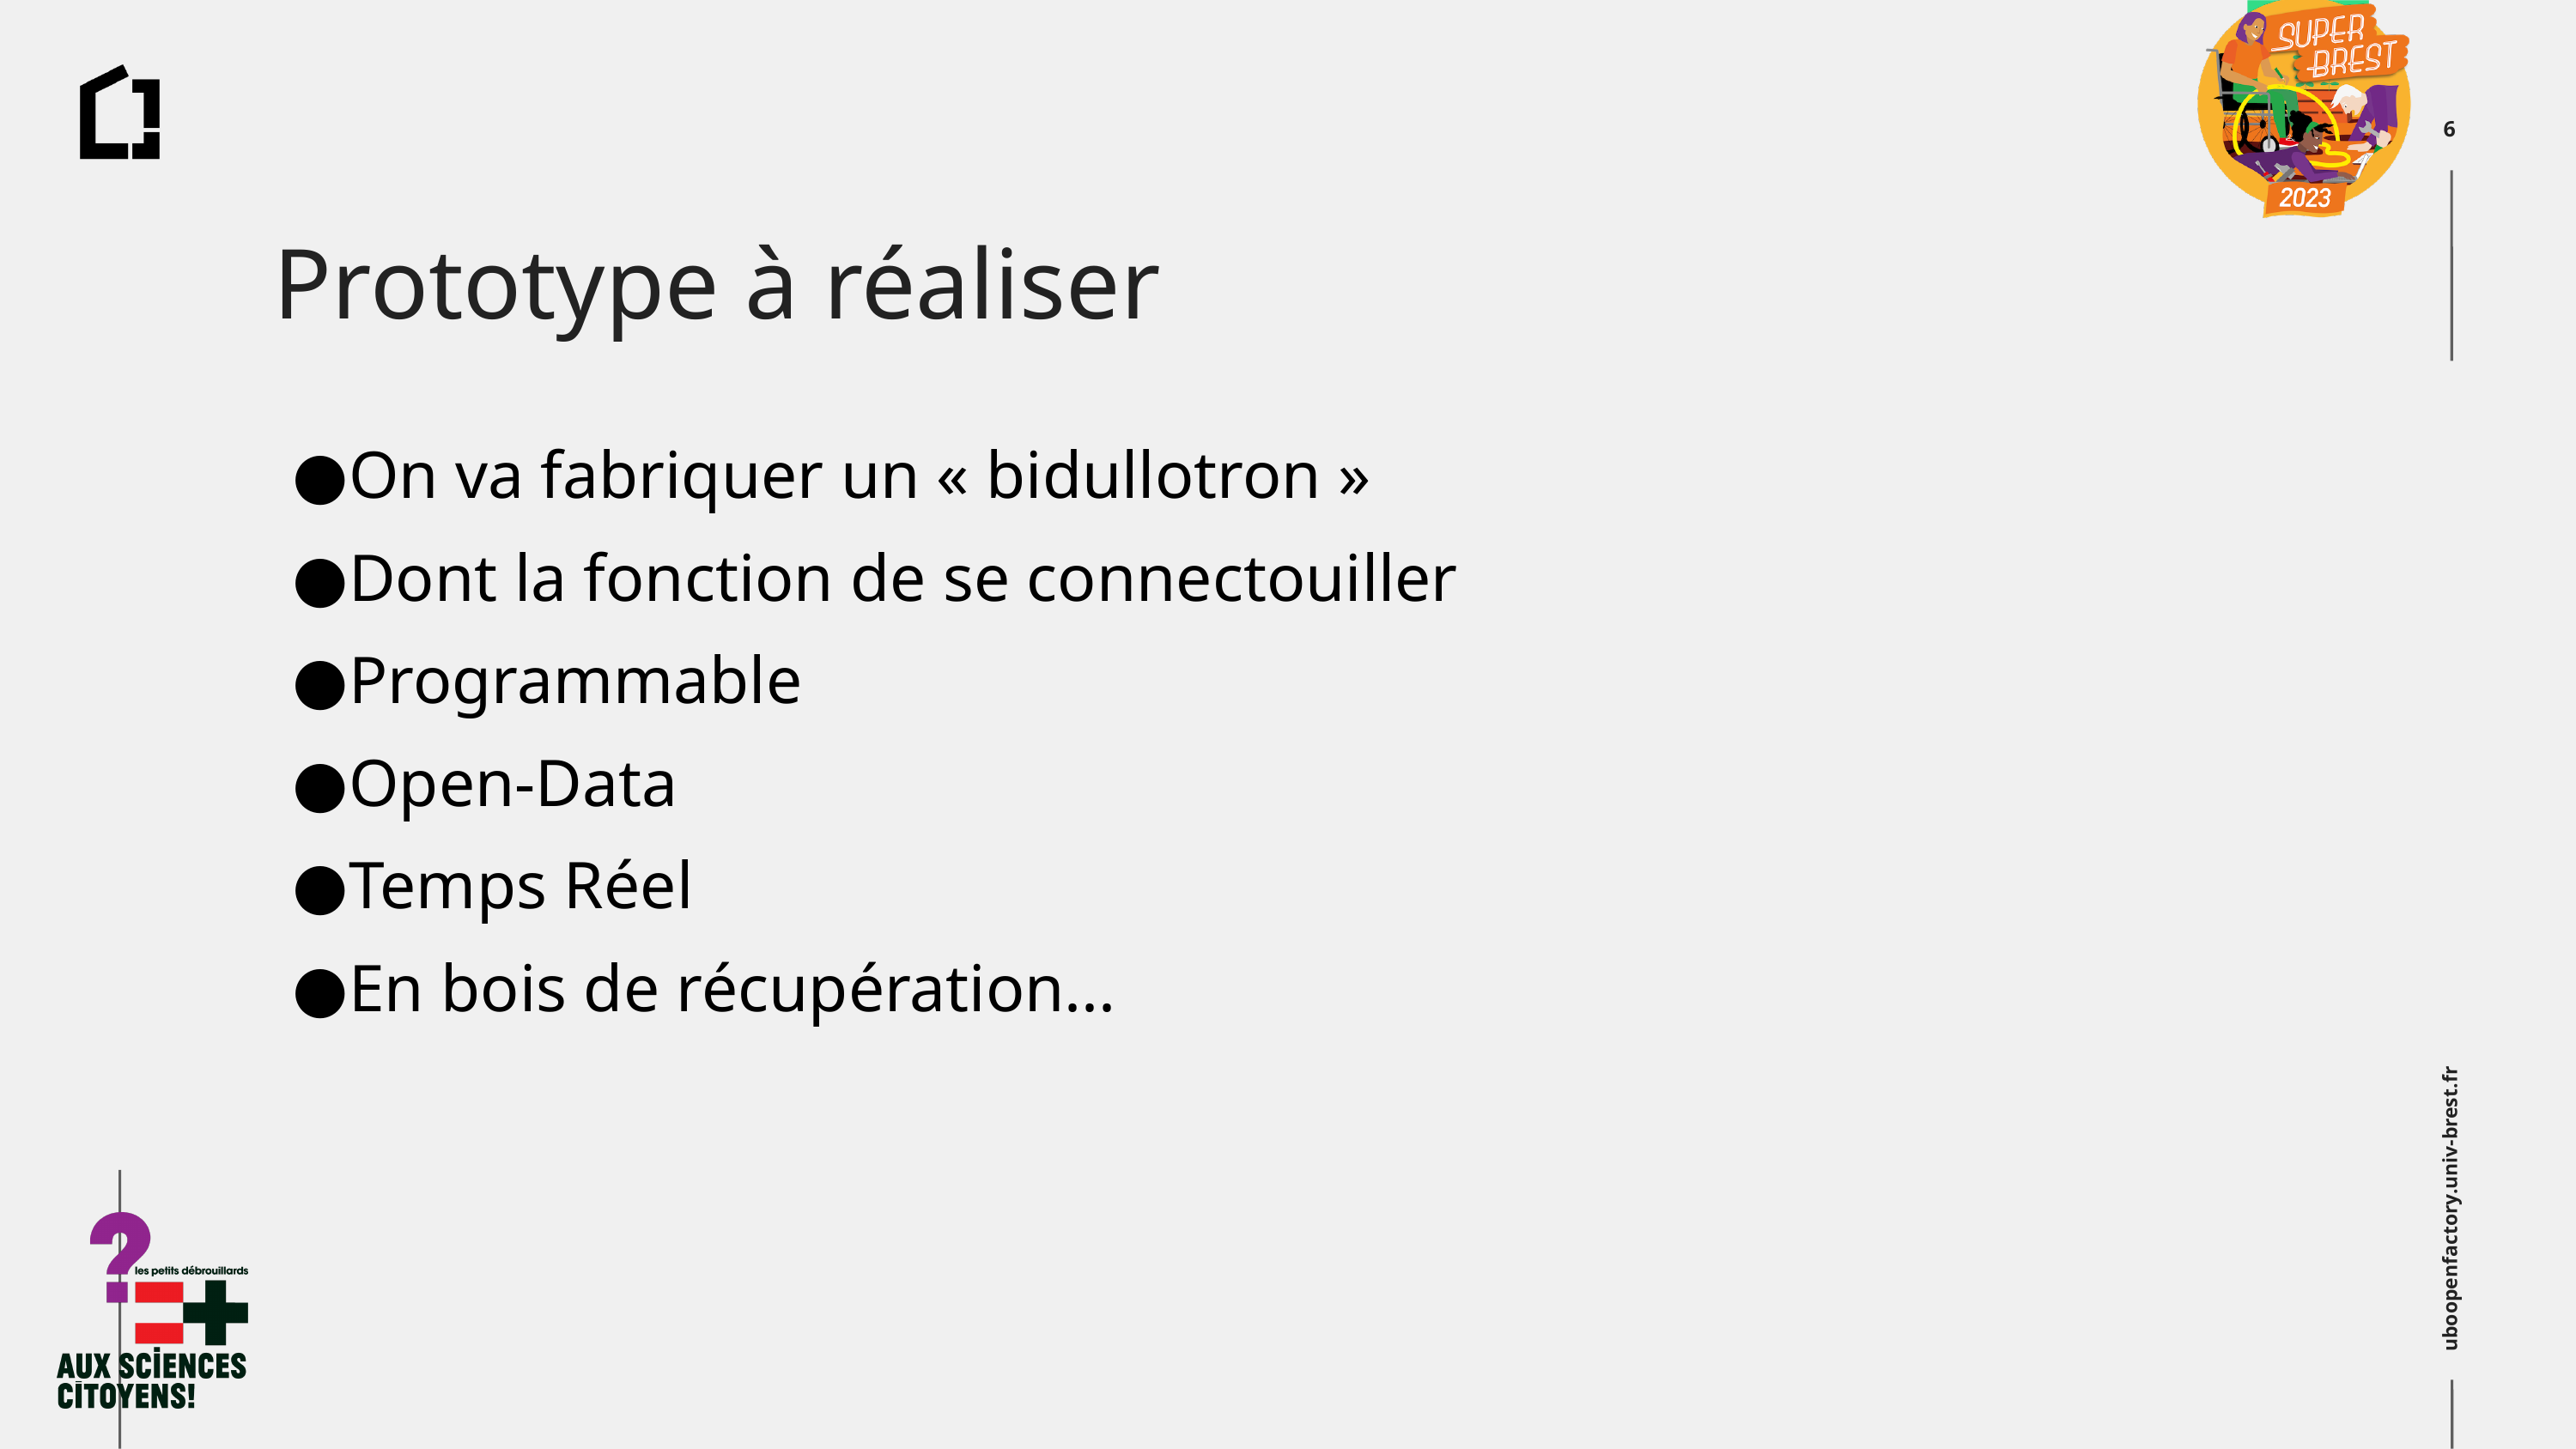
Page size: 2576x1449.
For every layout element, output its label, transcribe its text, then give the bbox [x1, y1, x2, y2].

slide_number <number> [2430, 93, 2456, 145]
title Prototype à réaliser [273, 217, 1741, 434]
picture [2175, 0, 2430, 239]
picture [57, 1212, 248, 1409]
picture [0, 0, 239, 239]
list On va fabriquer un « bidullotron » Dont la fonction de se connectouiller Programmable Open-Data Temps Réel En bois de récupération... [275, 433, 2188, 1122]
